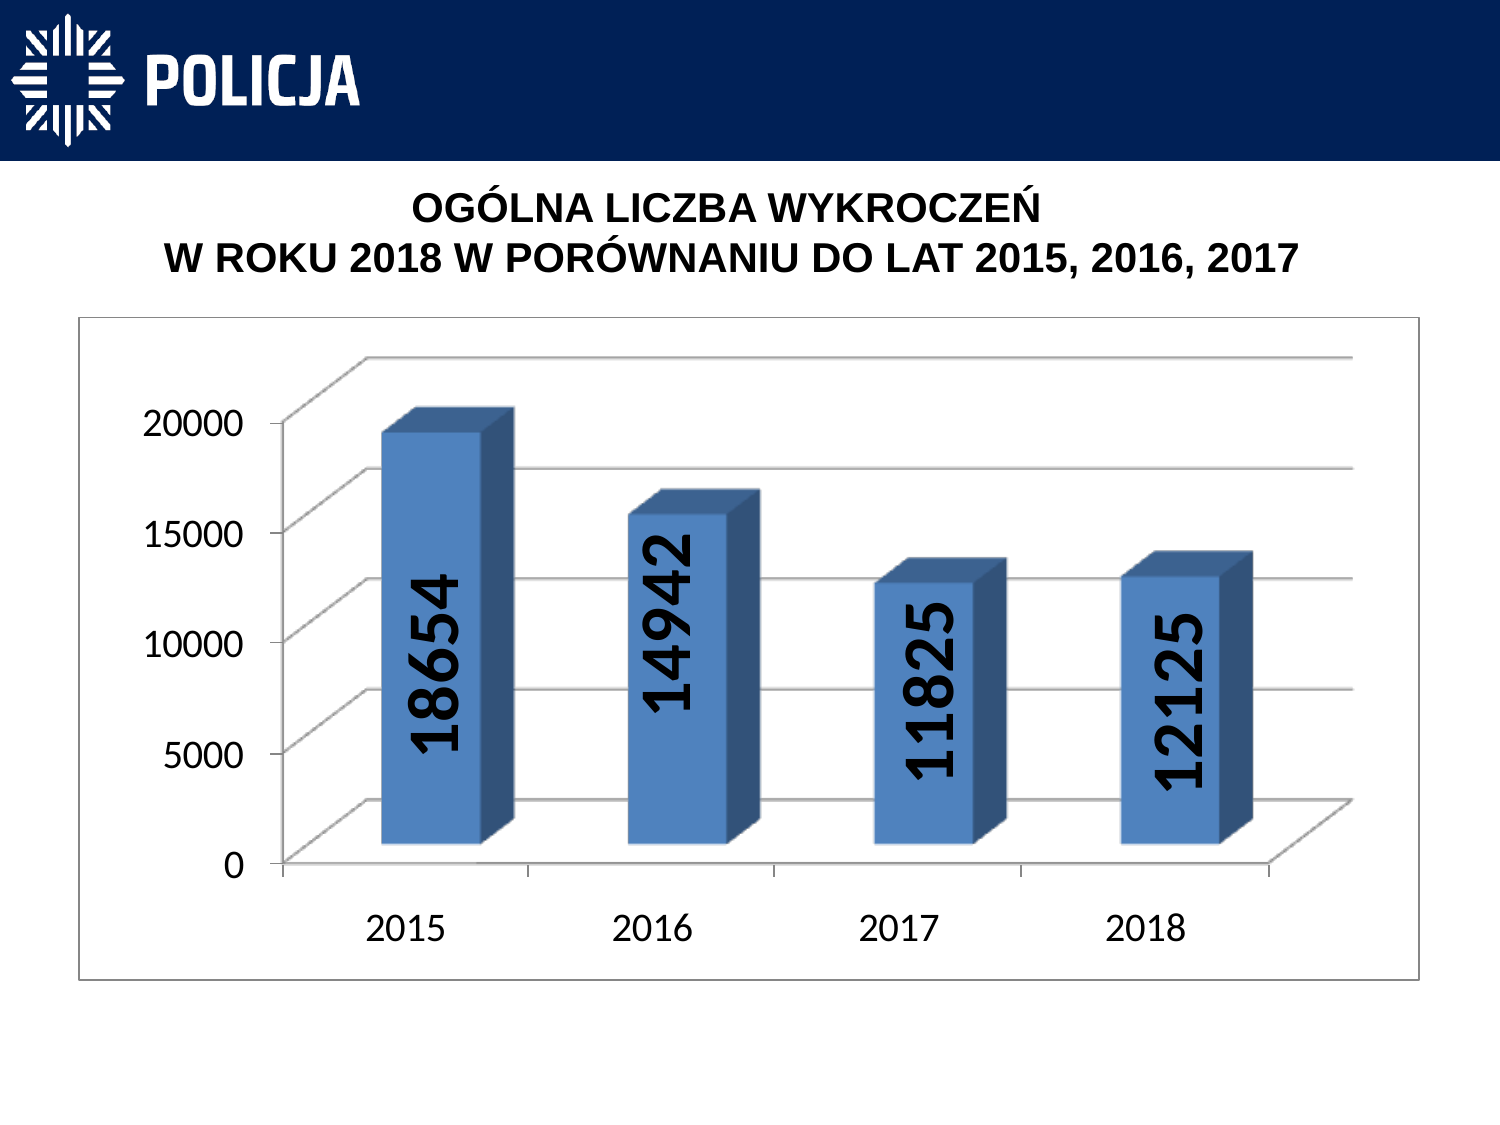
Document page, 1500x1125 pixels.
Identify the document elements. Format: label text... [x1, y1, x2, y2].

chart [69, 308, 1425, 986]
text_box OGÓLNA LICZBA WYKROCZEŃ W ROKU 2018 W PORÓWNANIU DO LAT 2015, 2016, 2017 [53, 172, 1412, 289]
picture [0, 0, 360, 161]
text_box [360, 0, 1500, 161]
